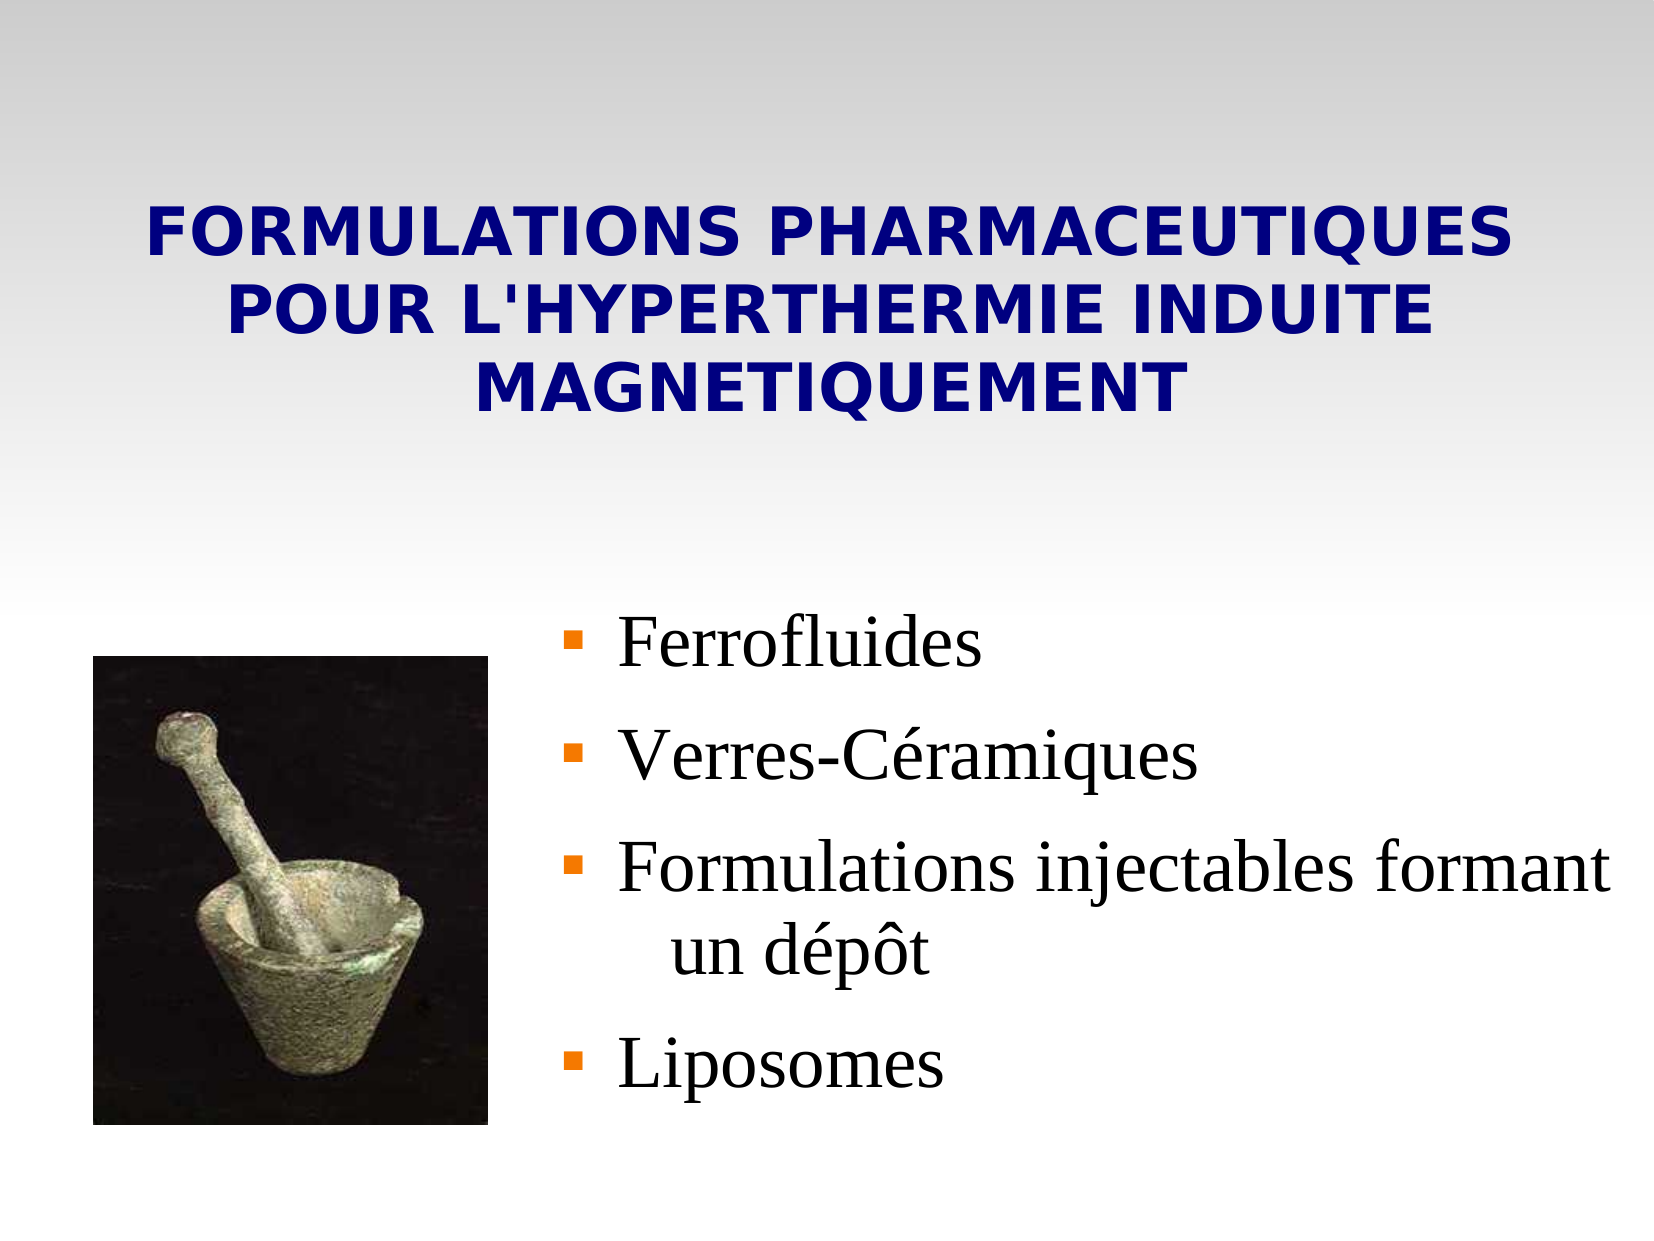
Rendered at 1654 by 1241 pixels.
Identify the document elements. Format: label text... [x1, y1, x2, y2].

picture [93, 656, 488, 1126]
title FORMULATIONS PHARMACEUTIQUES POUR L'HYPERTHERMIE INDUITE MAGNETIQUEMENT [86, 187, 1576, 433]
list Ferrofluides Verres-Céramiques Formulations injectables formant un dépôt Liposomes [528, 487, 1654, 1151]
